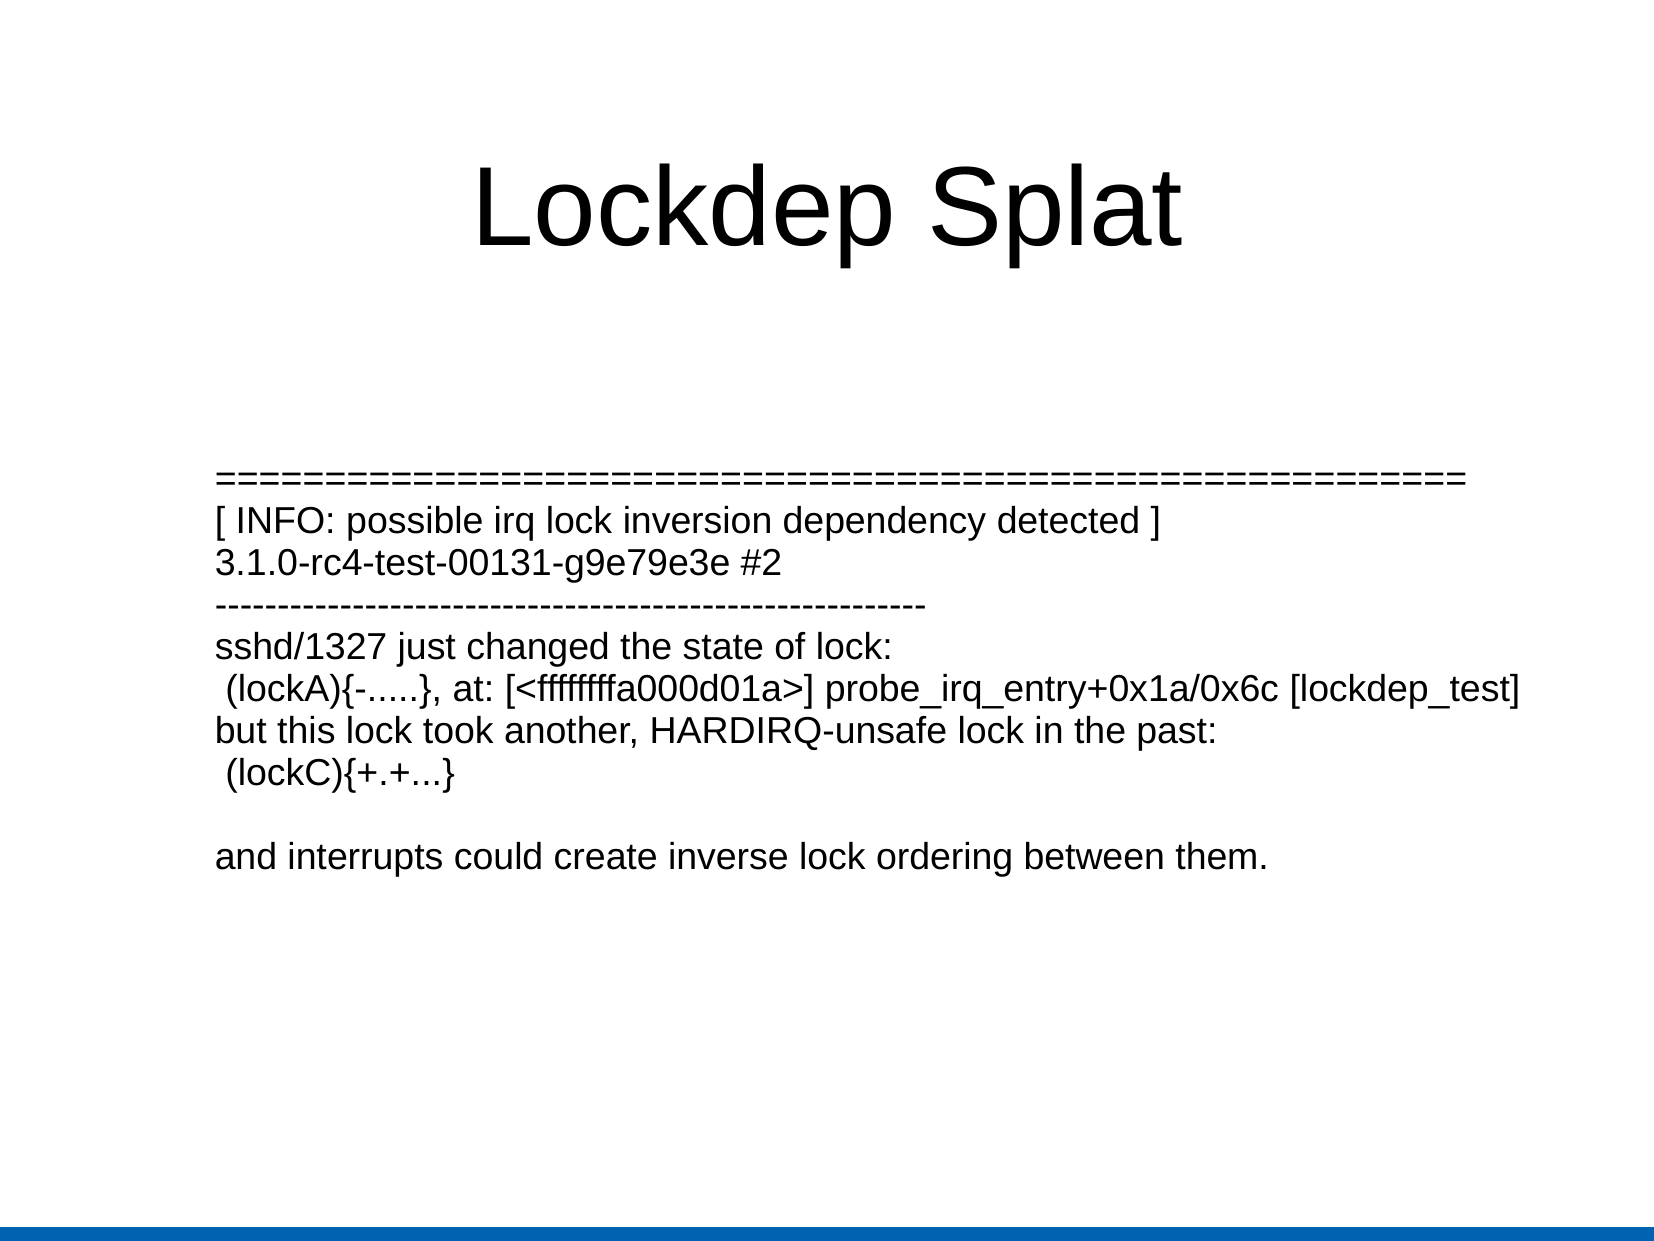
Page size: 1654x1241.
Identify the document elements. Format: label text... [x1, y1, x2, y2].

title Lockdep Splat [121, 110, 1534, 303]
text_box ========================================================= [ INFO: possible irq lock inversion dependency detected ] 3.1.0-rc4-test-00131-g9e79e3e #2 --------------------------------------------------------- sshd/1327 just changed the state of lock: (lockA){-.....}, at: [<ffffffffa000d01a>] probe_irq_entry+0x1a/0x6c [lockdep_test] but this lock took another, HARDIRQ-unsafe lock in the past: (lockC){+.+...} and interrupts could create inverse lock ordering between them. [200, 450, 1538, 885]
